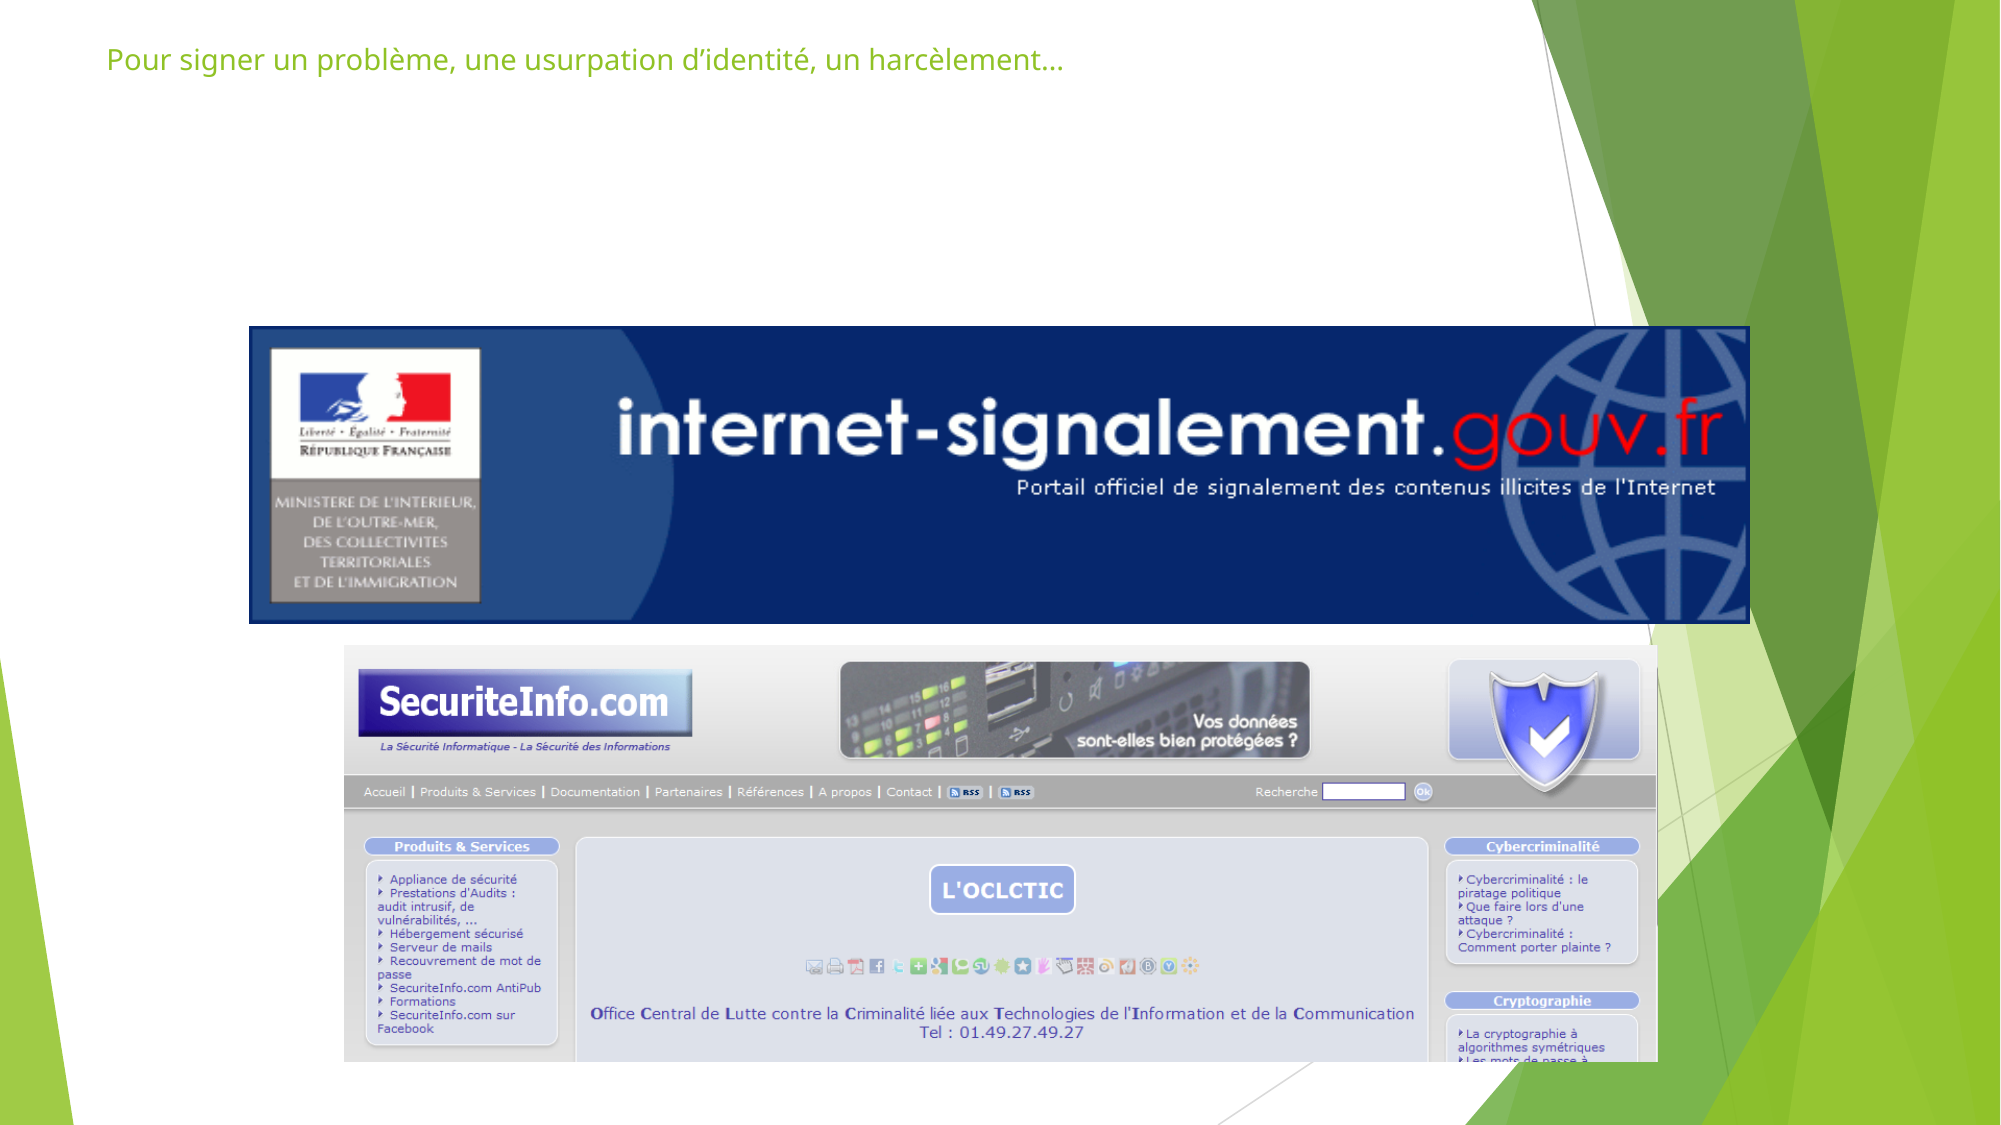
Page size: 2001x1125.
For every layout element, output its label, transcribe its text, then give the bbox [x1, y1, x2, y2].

picture [344, 645, 1658, 1062]
picture [249, 326, 1750, 624]
title Pour signer un problème, une usurpation d’identité, un harcèlement… [91, 33, 1442, 222]
